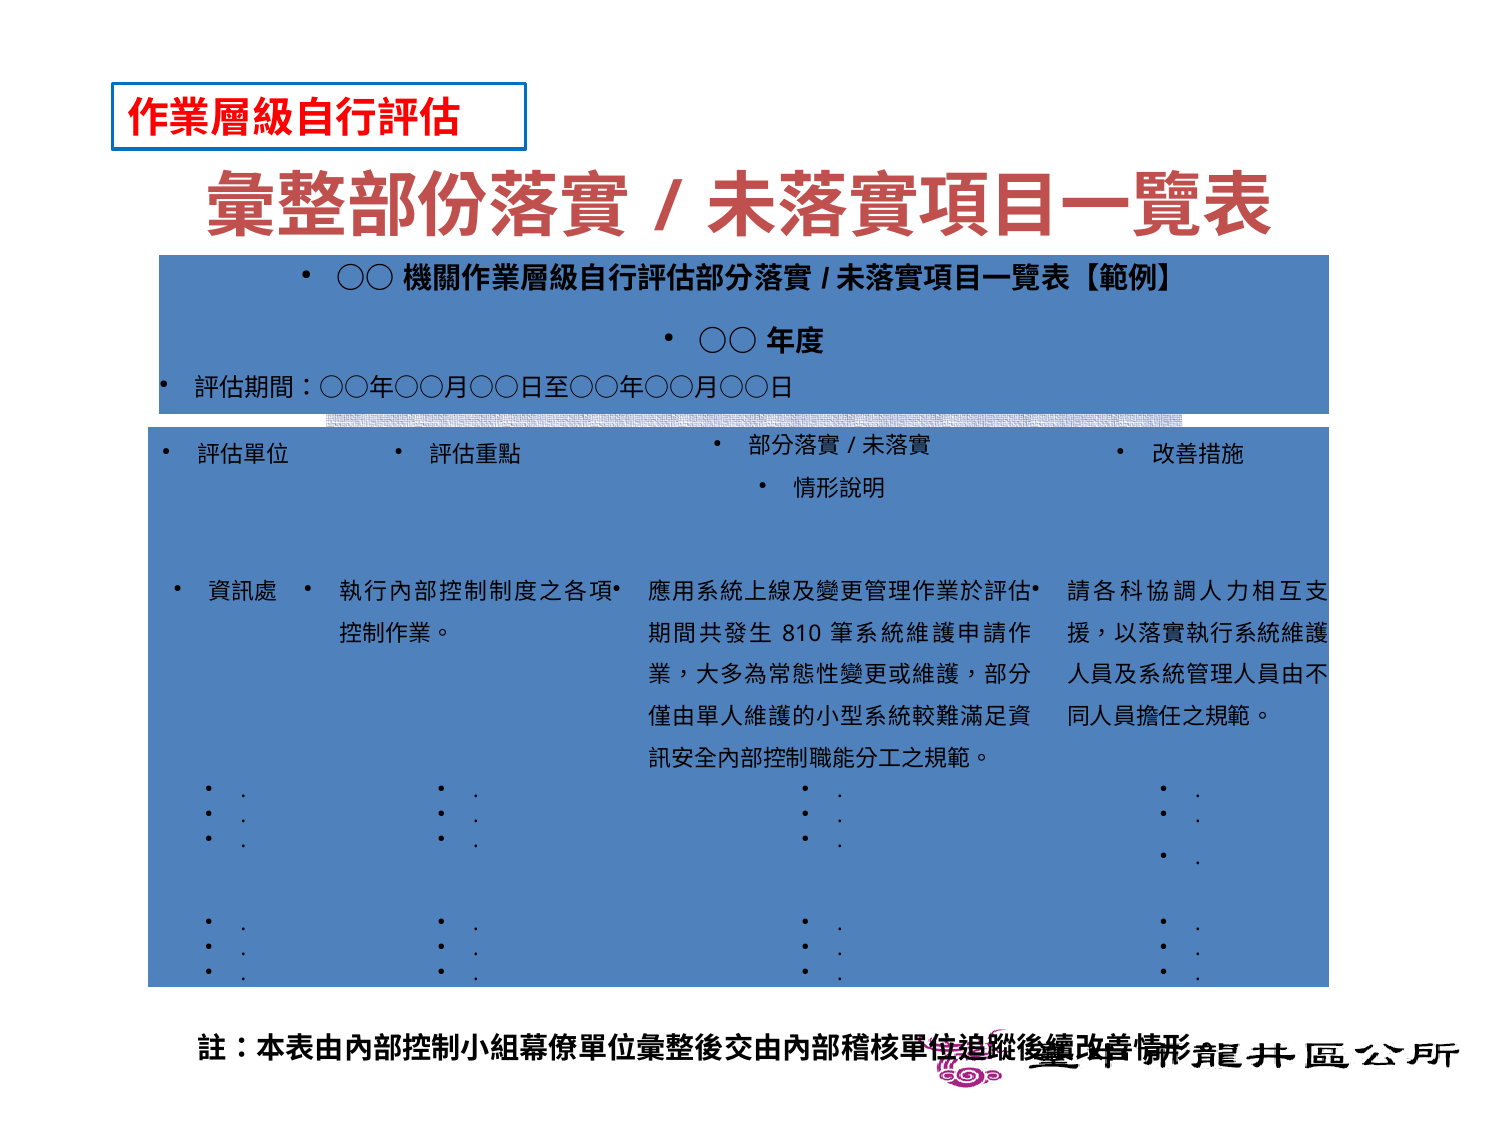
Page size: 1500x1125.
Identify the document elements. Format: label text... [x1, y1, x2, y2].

table_cell ○○年度 [159, 318, 1329, 362]
table_cell . . . [1032, 912, 1329, 987]
text_box 註：本表由內部控制小組幕僚單位彙整後交由內部稽核單位追蹤後續改善情形。 [183, 1022, 1270, 1072]
table_header ○○機關作業層級自行評估部分落實/未落實項目一覽表【範例】 [159, 256, 1329, 318]
table_cell 執行內部控制制度之各項控制作業。 [304, 564, 613, 779]
table_cell . . . [148, 779, 304, 912]
text_box 作業層級自行評估 [112, 83, 526, 150]
table_cell 資訊處 [148, 564, 304, 779]
table_cell . . . [613, 912, 1032, 987]
table_cell 評估期間：○○年○○月○○日至○○年○○月○○日 [159, 362, 1329, 414]
table_cell . . . [148, 912, 304, 987]
table_header 評估單位 [148, 427, 304, 564]
table_cell . . . [304, 912, 613, 987]
table_header 評估重點 [304, 427, 613, 564]
table_header 改善措施 [1032, 427, 1329, 564]
text_box 彙整部份落實/未落實項目一覽表 [150, 149, 1329, 256]
table_cell 請各科協調人力相互支援，以落實執行系統維護人員及系統管理人員由不同人員擔任之規範。 [1032, 564, 1329, 779]
table_cell . . . [1032, 779, 1329, 912]
table_cell 應用系統上線及變更管理作業於評估期間共發生810筆系統維護申請作業，大多為常態性變更或維護，部分僅由單人維護的小型系統較難滿足資訊安全內部控制職能分工之規範。 [613, 564, 1032, 779]
table_header 部分落實/未落實 情形說明 [613, 427, 1032, 564]
table_cell . . . [304, 779, 613, 912]
table_cell . . . [613, 779, 1032, 912]
